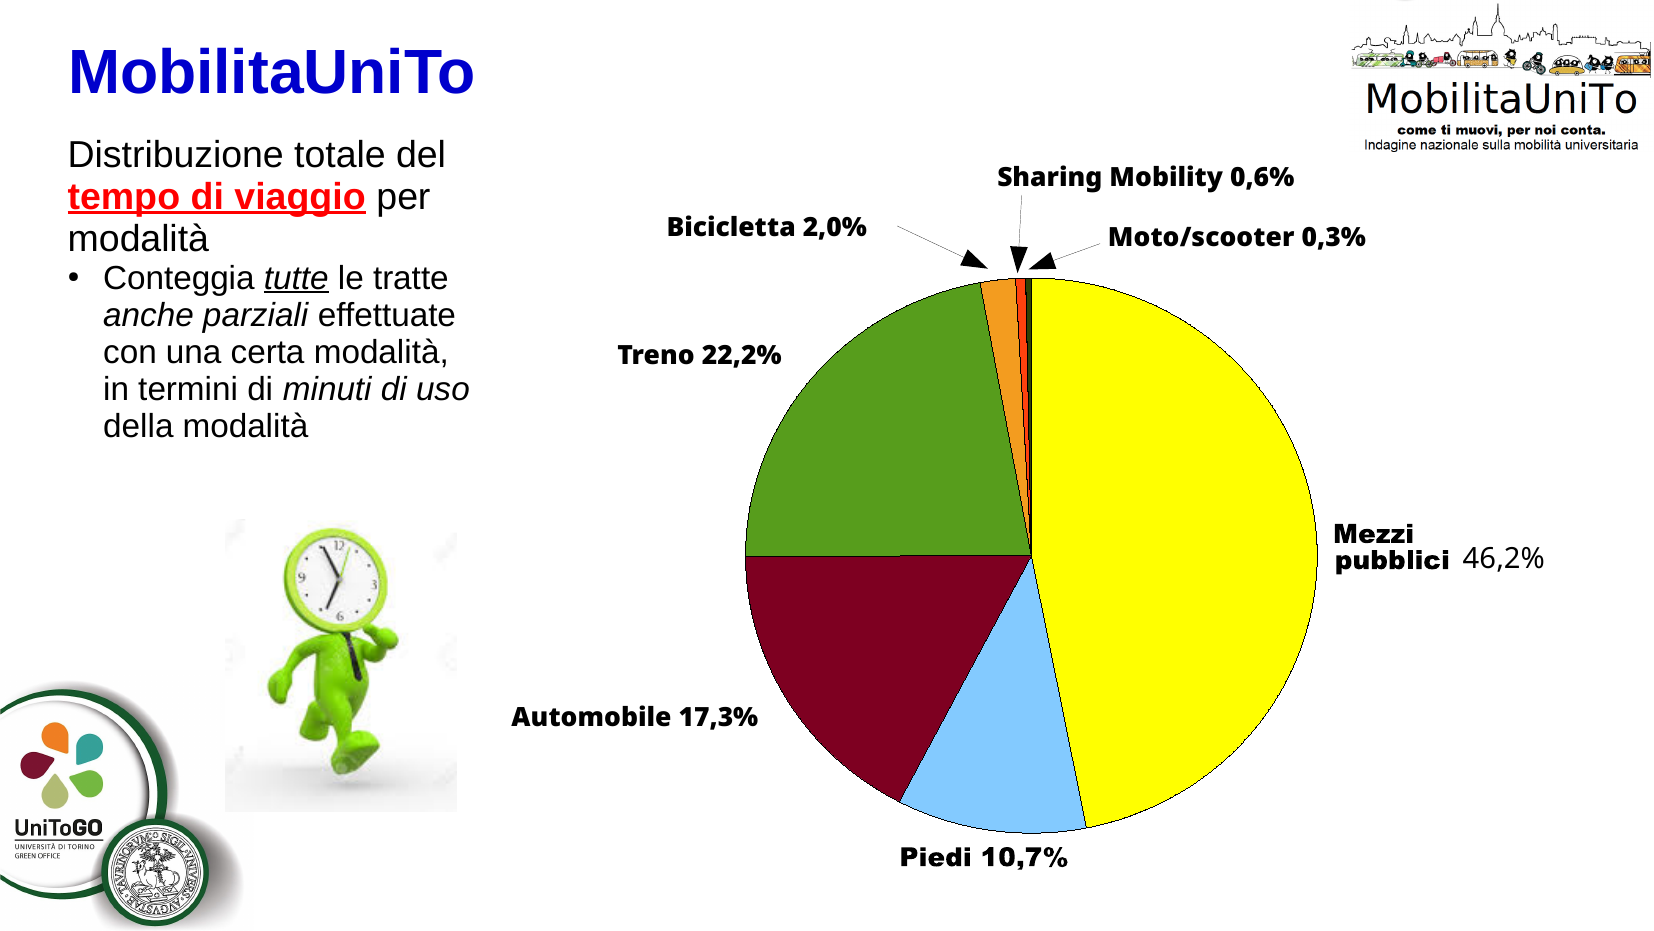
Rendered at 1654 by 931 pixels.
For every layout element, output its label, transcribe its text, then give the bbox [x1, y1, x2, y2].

text_box [1408, 550, 1413, 569]
text_box [1416, 555, 1422, 570]
text_box [946, 847, 962, 867]
text_box [1354, 555, 1369, 570]
text_box [1376, 529, 1390, 543]
text_box 46,2% [1447, 529, 1576, 586]
text_box Bicicletta 2,0% [666, 208, 888, 246]
text_box [745, 278, 1317, 833]
text_box Automobile 17,3% [511, 698, 774, 737]
text_box [901, 847, 918, 867]
text_box [1043, 847, 1068, 868]
picture [1349, 0, 1654, 152]
text_box Sharing Mobility 0,6% [997, 157, 1312, 196]
text_box MobilitaUniTo [53, 30, 501, 114]
text_box [928, 852, 945, 867]
text_box [1407, 529, 1413, 543]
text_box [1424, 555, 1441, 570]
text_box [999, 847, 1015, 867]
text_box [1389, 550, 1405, 570]
text_box Distribuzione totale del tempo di viaggio per modalità Conteggia tutte le tratte anche parziali effettuate con una certa modalità, in termini di minuti di uso della modalità [52, 126, 491, 519]
text_box [920, 852, 926, 867]
text_box [1371, 550, 1387, 570]
picture [0, 519, 457, 931]
text_box Moto/scooter 0,3% [1107, 218, 1378, 256]
text_box [1391, 529, 1405, 543]
text_box [1442, 555, 1447, 570]
text_box [1336, 555, 1352, 575]
text_box [982, 847, 994, 867]
text_box [1025, 847, 1042, 867]
text_box [1358, 528, 1375, 544]
text_box [1017, 860, 1024, 870]
text_box Treno 22,2% [617, 335, 800, 374]
text_box [964, 852, 970, 867]
text_box [1334, 523, 1357, 543]
